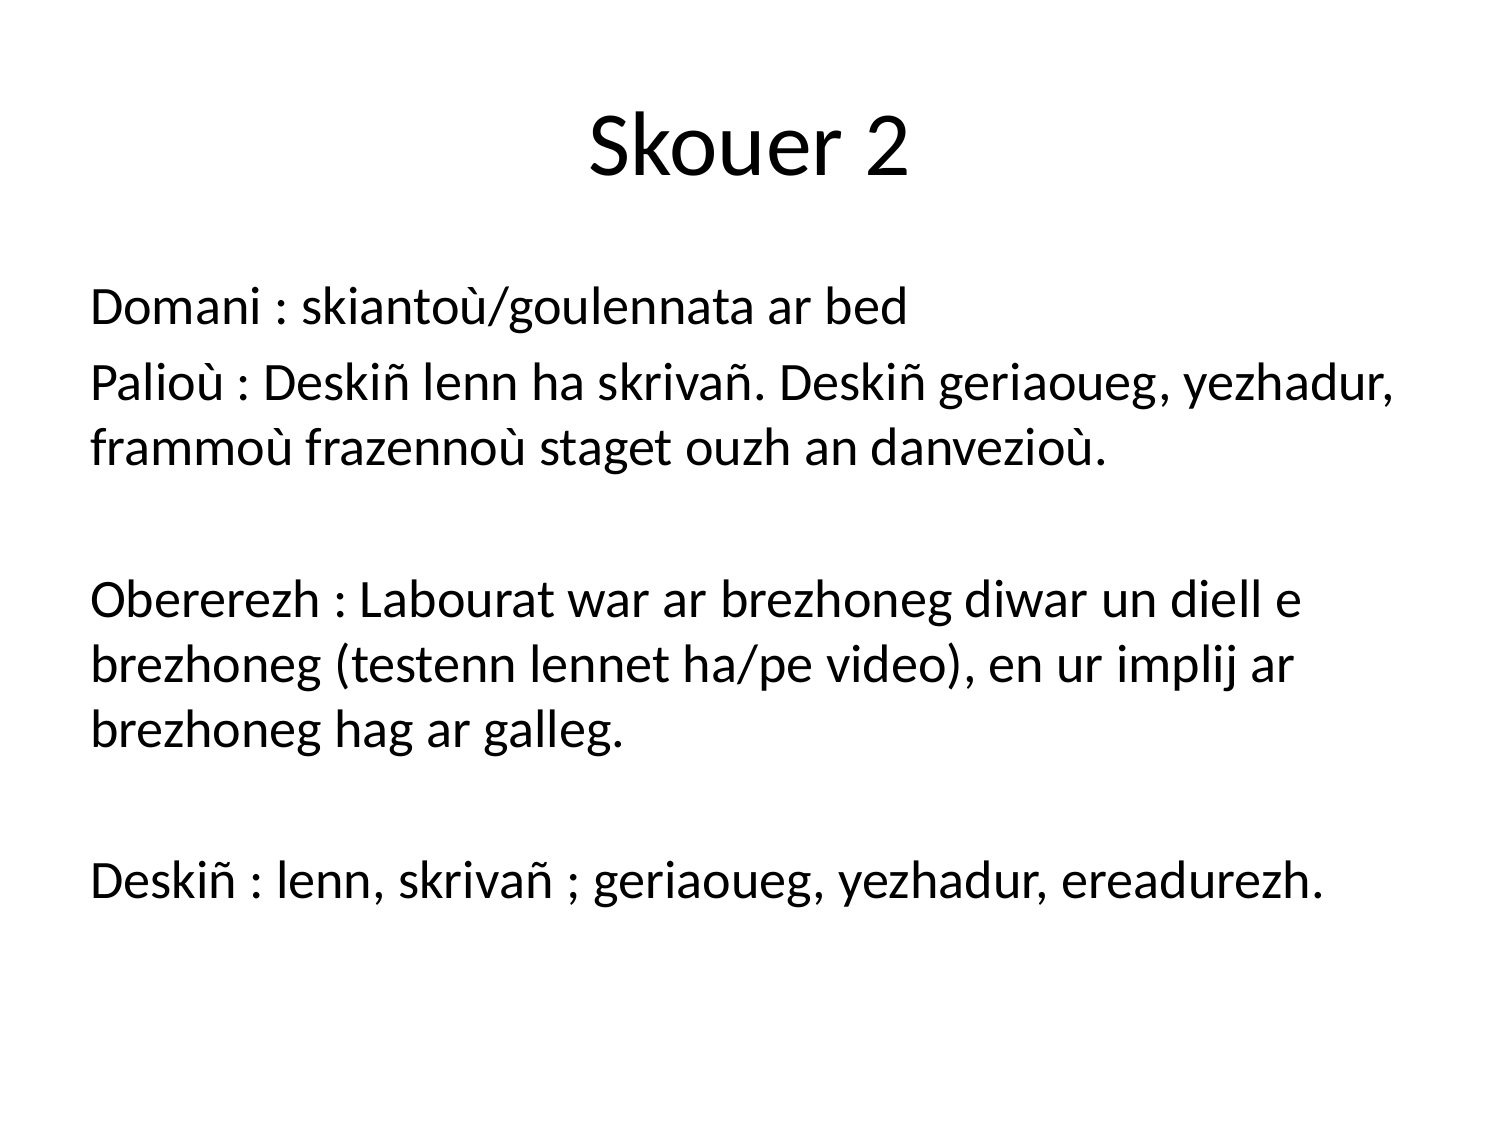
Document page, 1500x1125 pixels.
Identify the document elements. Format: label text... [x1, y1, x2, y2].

list Domani : skiantoù/goulennata ar bed Palioù : Deskiñ lenn ha skrivañ. Deskiñ geriaoueg, yezhadur, frammoù frazennoù staget ouzh an danvezioù. Obererezh : Labourat war ar brezhoneg diwar un diell e brezhoneg (testenn lennet ha/pe video), en ur implij ar brezhoneg hag ar galleg. Deskiñ : lenn, skrivañ ; geriaoueg, yezhadur, ereadurezh. [75, 262, 1425, 1005]
title Skouer 2 [75, 45, 1425, 233]
